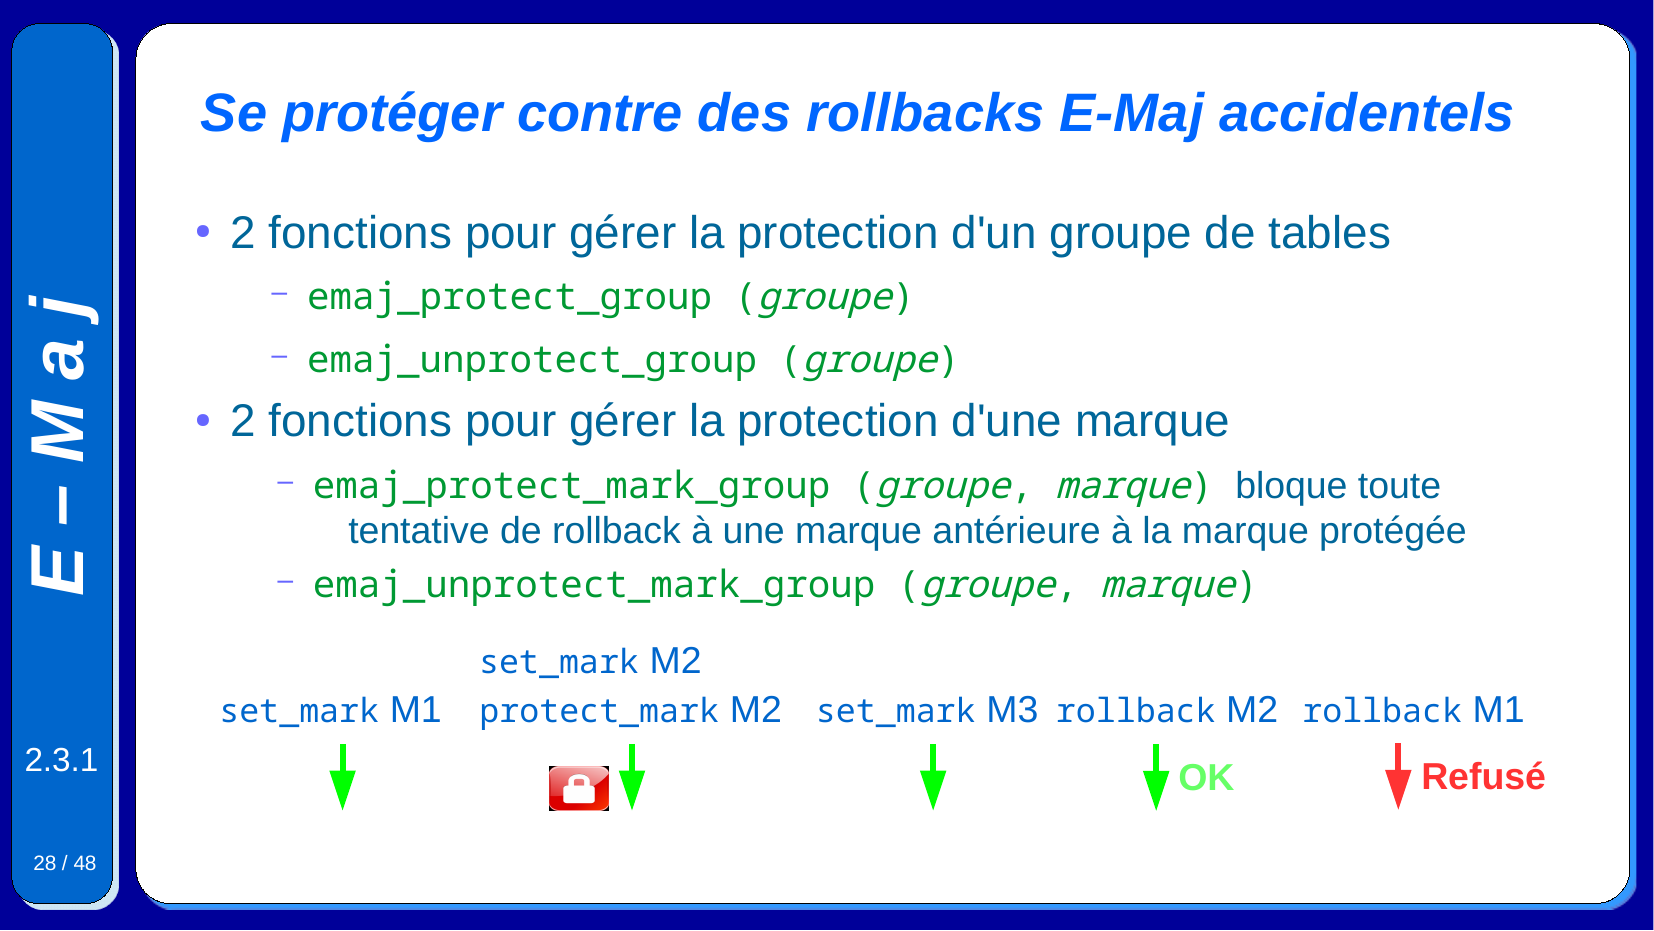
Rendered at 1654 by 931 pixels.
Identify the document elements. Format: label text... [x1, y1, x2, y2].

text_box rollback M2 [1058, 680, 1287, 739]
title Se protéger contre des rollbacks E-Maj accidentels [200, 34, 1575, 191]
picture [549, 766, 609, 811]
text_box OK [1163, 749, 1250, 806]
text_box rollback M1 [1287, 680, 1540, 739]
text_box protect_mark M2 [464, 680, 797, 739]
text_box Refusé [1396, 748, 1571, 806]
text_box set_mark M1 [204, 680, 461, 739]
text_box set_mark M3 [801, 680, 1058, 739]
text_box set_mark M2 [464, 630, 721, 680]
list 2 fonctions pour gérer la protection d'un groupe de tables emaj_protect_group (groupe) emaj_unprotect_group (groupe) 2 fonctions pour gérer la protection d'une marque emaj_protect_mark_group (groupe, marque) bloque toute tentative de rollback à une marque antérieure à la marque protégée emaj_unprotect_mark_group (groupe, marque) [177, 206, 1587, 591]
